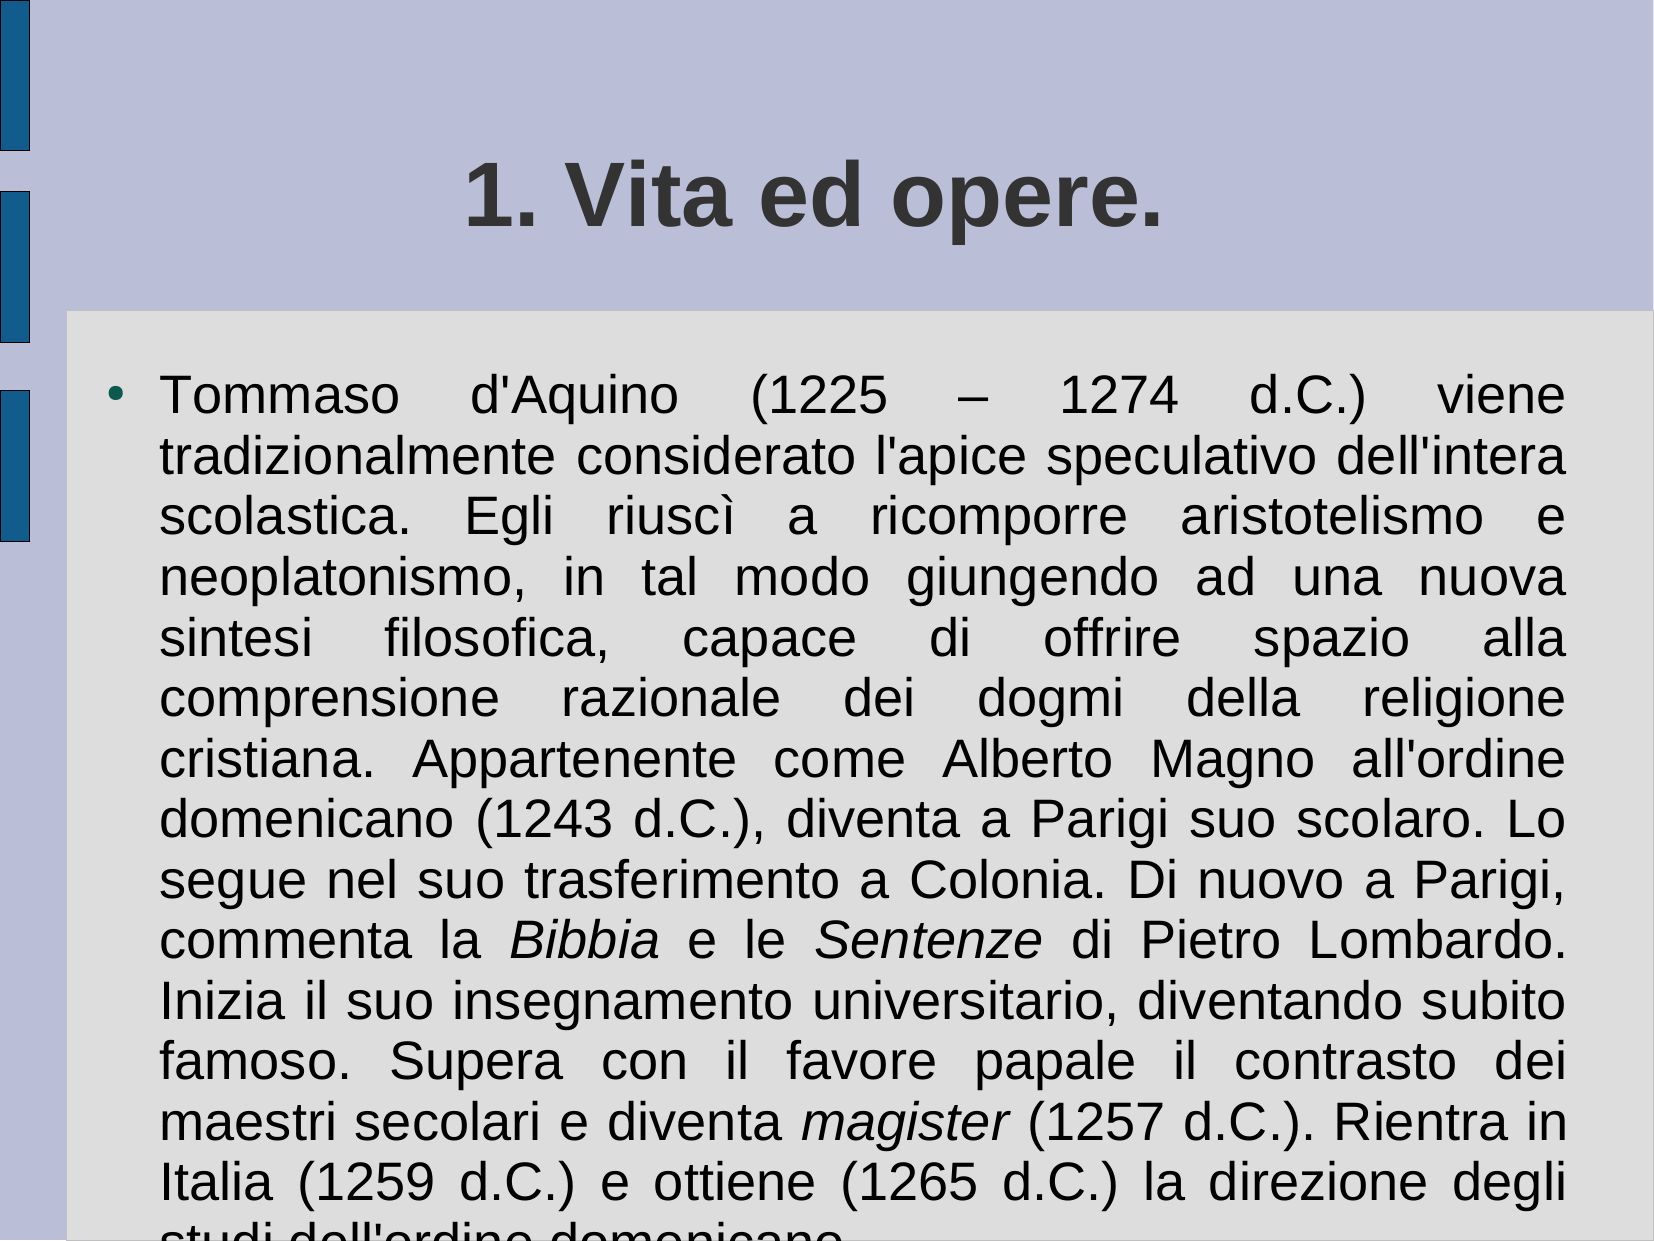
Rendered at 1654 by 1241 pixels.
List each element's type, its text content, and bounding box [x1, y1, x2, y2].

title 1. Vita ed opere. [121, 91, 1534, 299]
list Tommaso d'Aquino (1225 – 1274 d.C.) viene tradizionalmente considerato l'apice speculativo dell'intera scolastica. Egli riuscì a ricomporre aristotelismo e neoplatonismo, in tal modo giungendo ad una nuova sintesi filosofica, capace di offrire spazio alla comprensione razionale dei dogmi della religione cristiana. Appartenente come Alberto Magno all'ordine domenicano (1243 d.C.), diventa a Parigi suo scolaro. Lo segue nel suo trasferimento a Colonia. Di nuovo a Parigi, commenta la Bibbia e le Sentenze di Pietro Lombardo. Inizia il suo insegnamento universitario, diventando subito famoso. Supera con il favore papale il contrasto dei maestri secolari e diventa magister (1257 d.C.). Rientra in Italia (1259 d.C.) e ottiene (1265 d.C.) la direzione degli studi dell'ordine domenicano. [88, 364, 1570, 1213]
